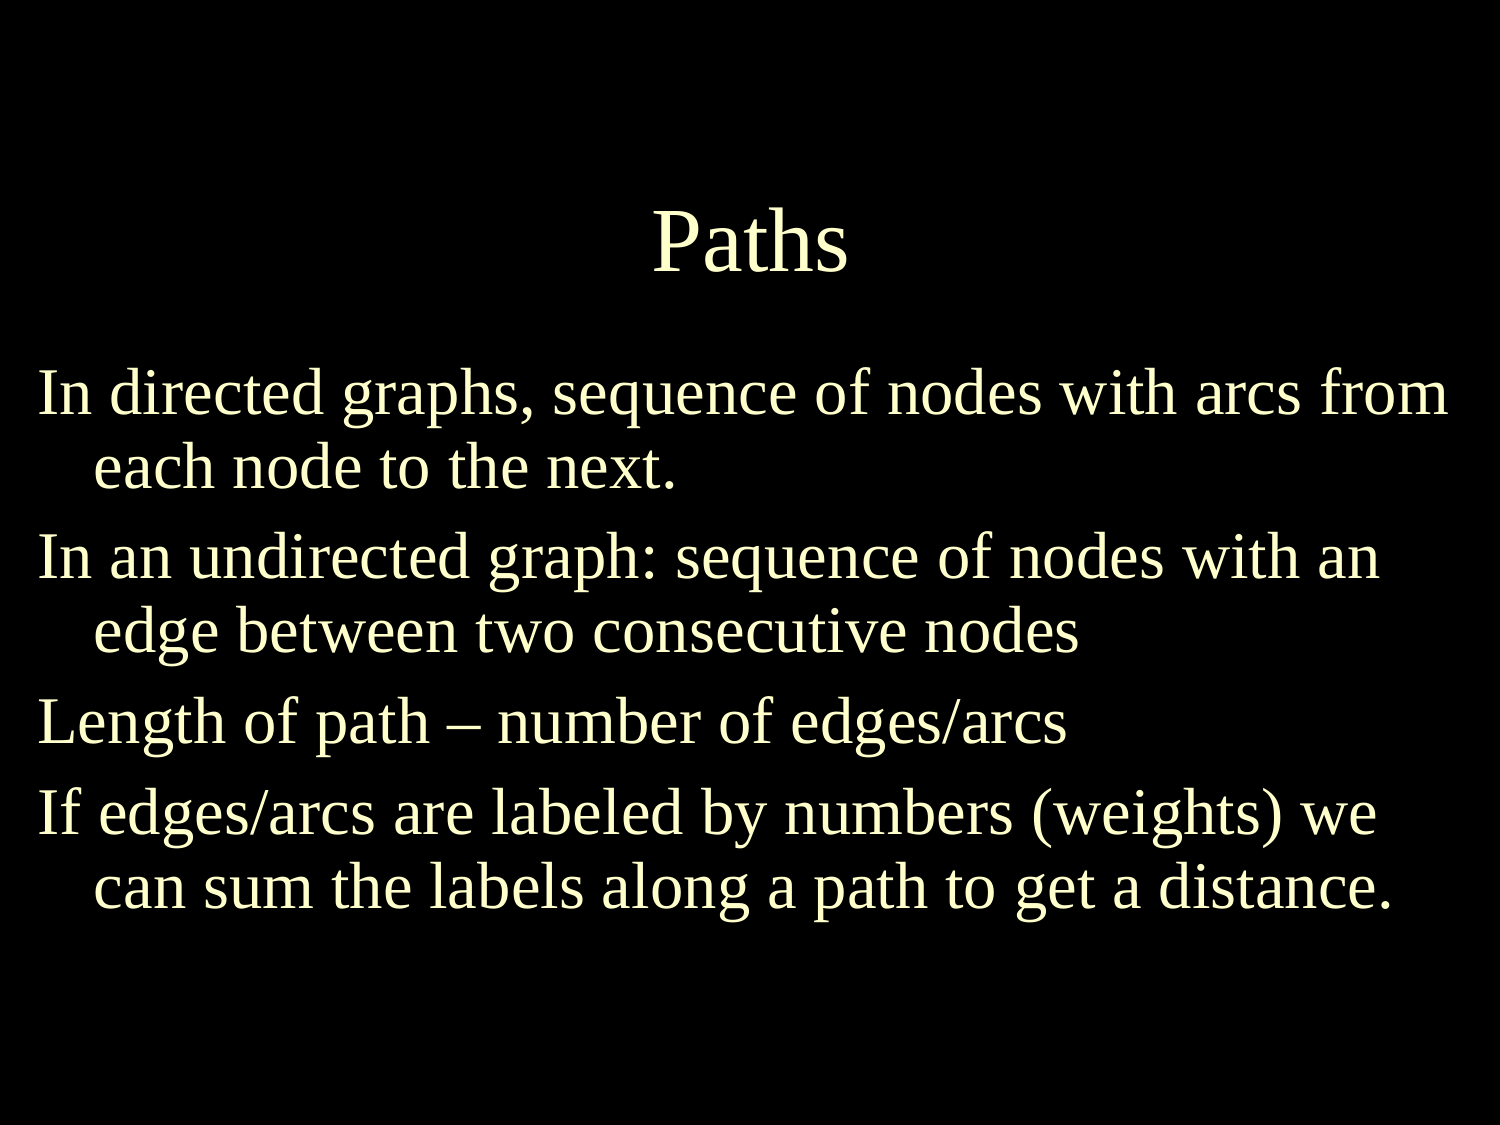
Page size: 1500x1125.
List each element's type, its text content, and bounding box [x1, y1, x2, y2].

list In directed graphs, sequence of nodes with arcs from each node to the next. In an undirected graph: sequence of nodes with an edge between two consecutive nodes Length of path – number of edges/arcs If edges/arcs are labeled by numbers (weights) we can sum the labels along a path to get a distance. [22, 347, 1482, 1026]
title Paths [22, 145, 1480, 336]
